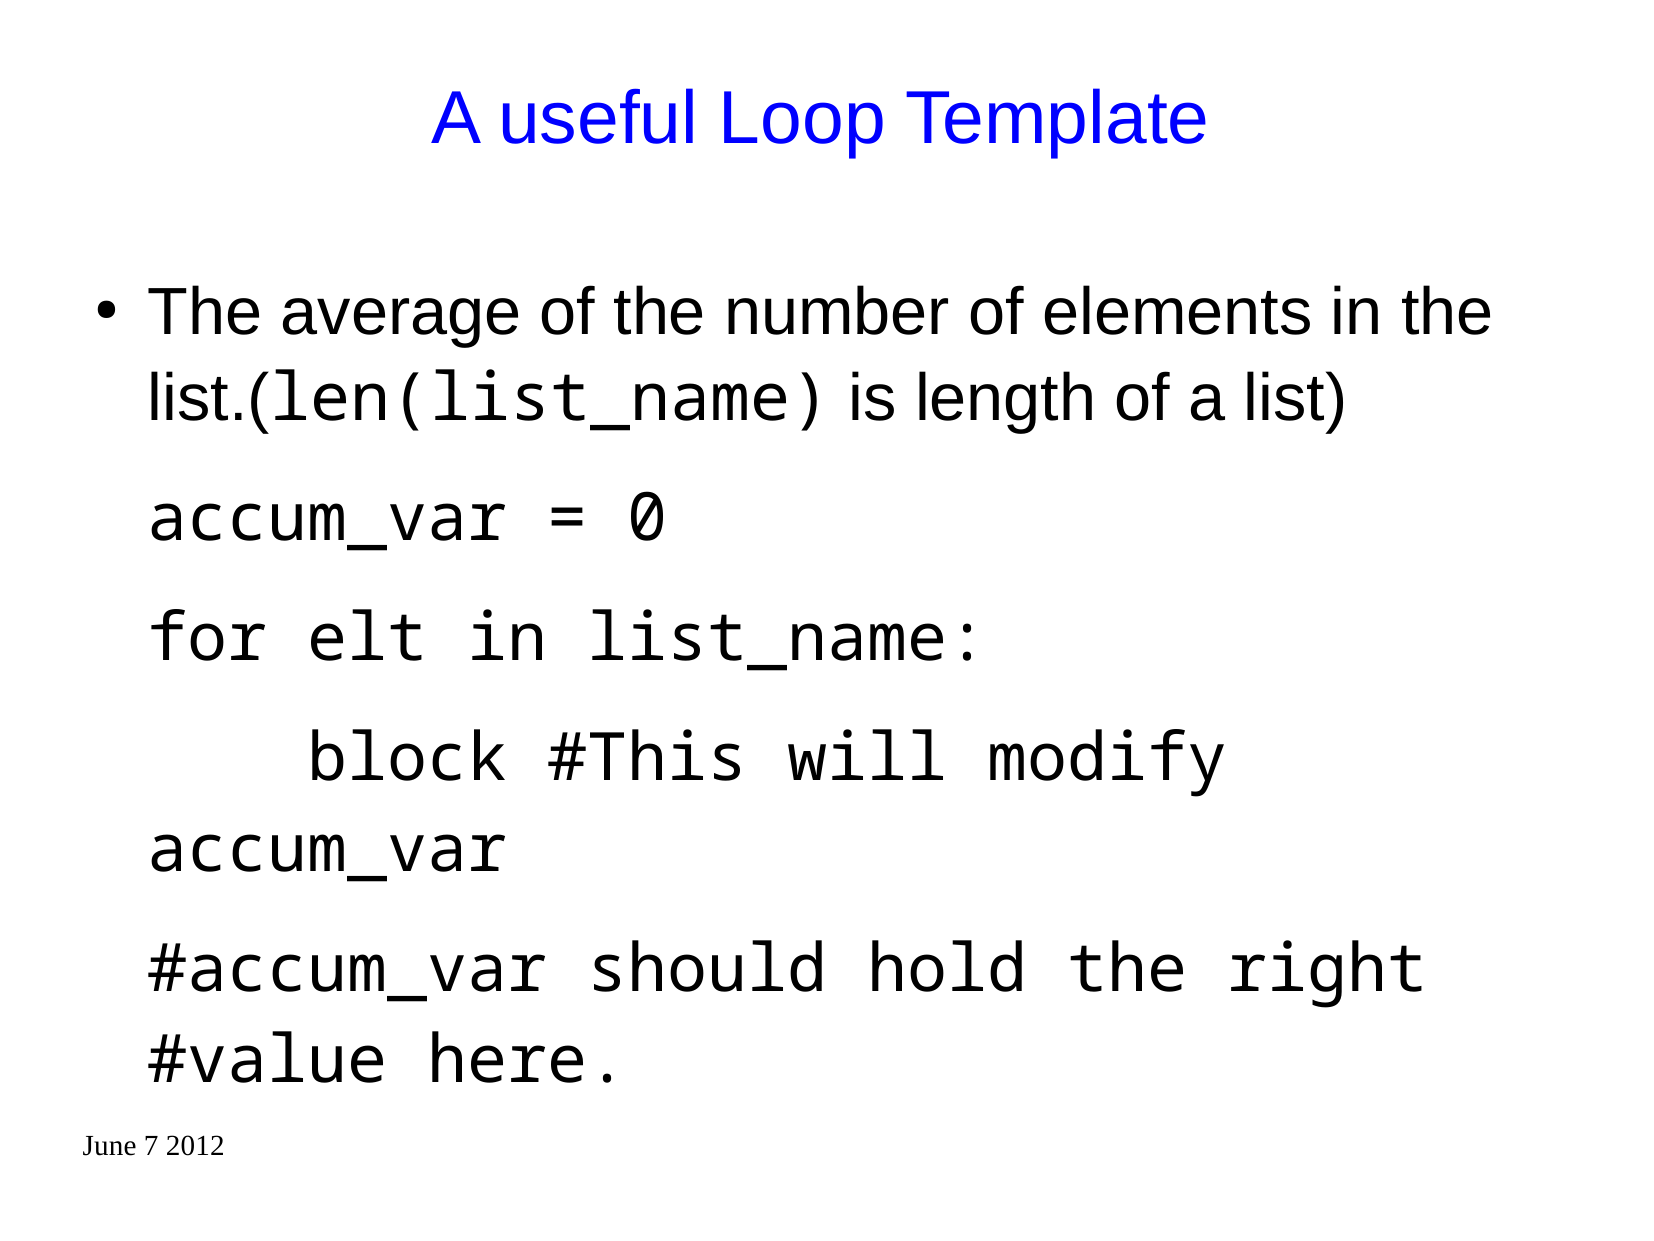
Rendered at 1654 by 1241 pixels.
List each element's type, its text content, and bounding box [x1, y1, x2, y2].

title A useful Loop Template [76, 58, 1565, 178]
list The average of the number of elements in the list.(len(list_name) is length of a list) accum_var = 0 for elt in list_name: block #This will modify accum_var #accum_var should hold the right #value here. [76, 274, 1565, 1093]
